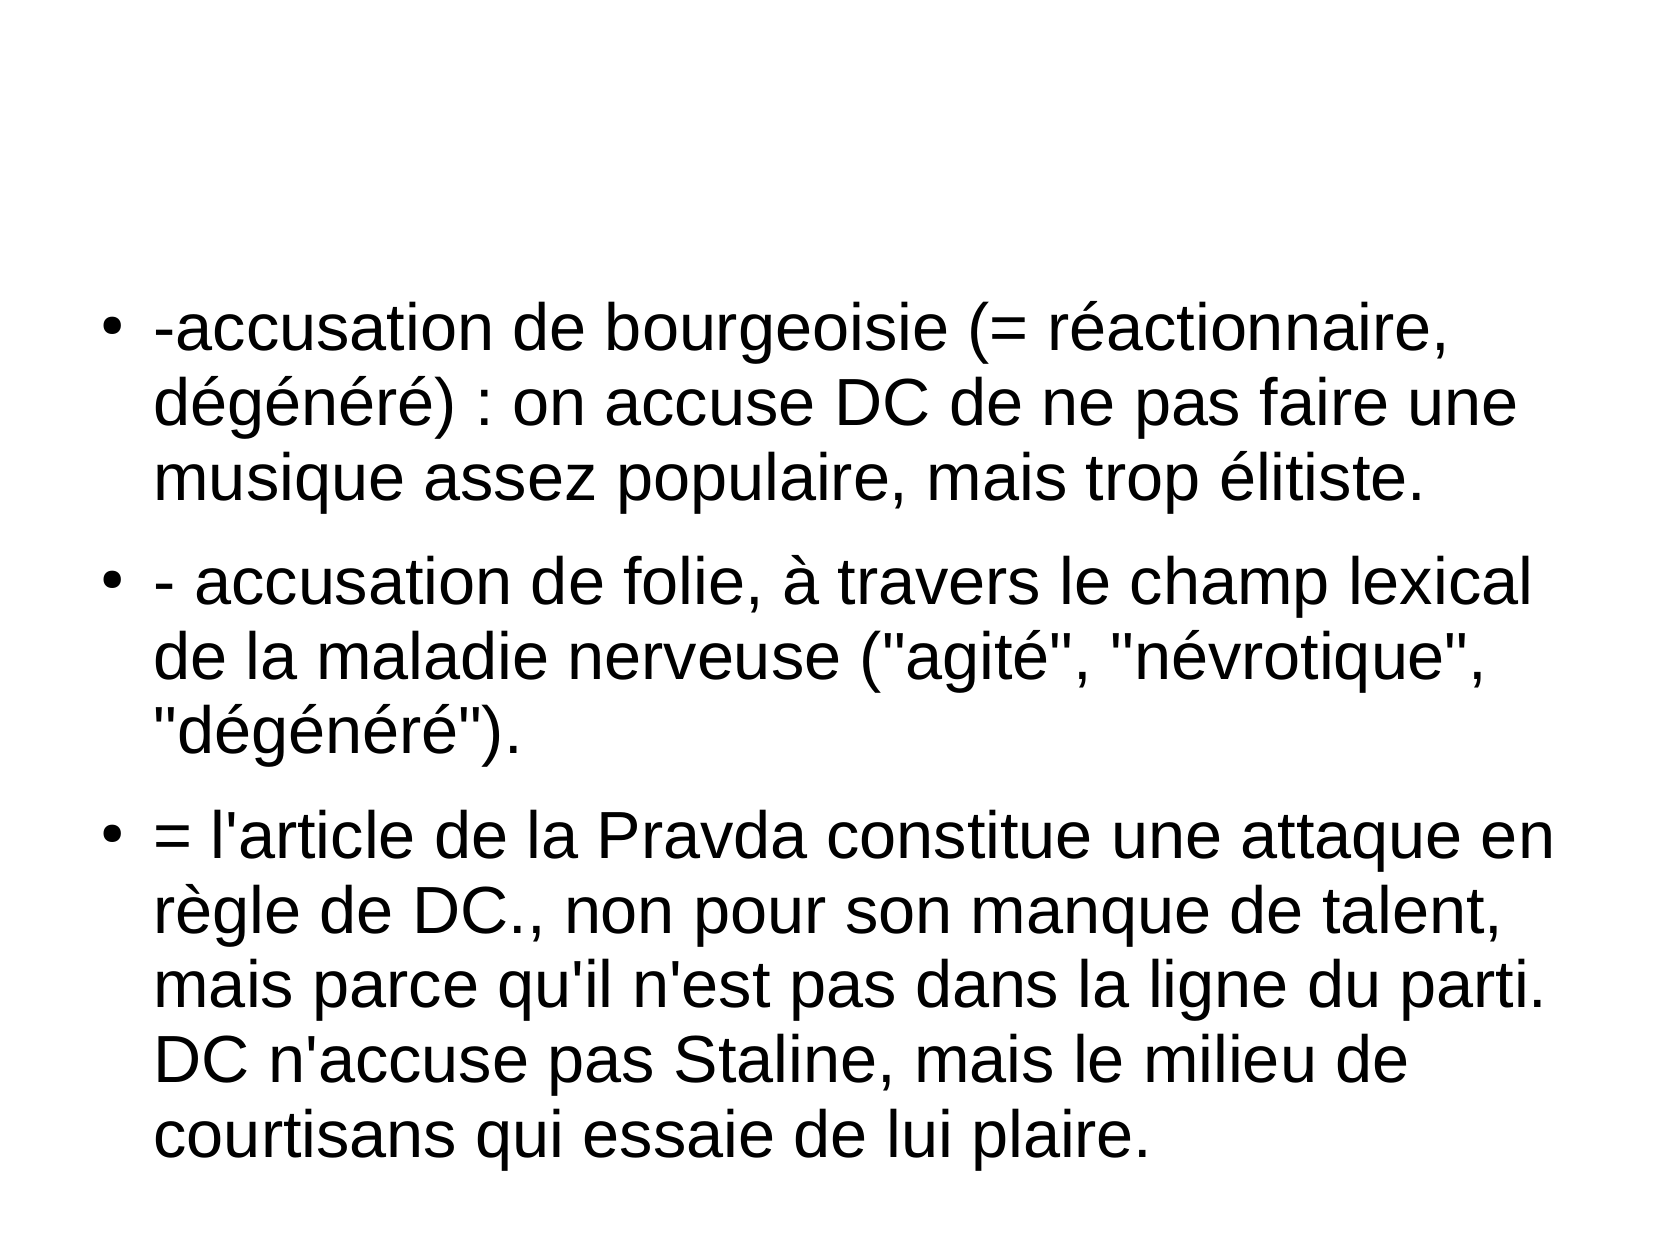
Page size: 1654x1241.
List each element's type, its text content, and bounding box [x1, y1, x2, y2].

list -accusation de bourgeoisie (= réactionnaire, dégénéré) : on accuse DC de ne pas faire une musique assez populaire, mais trop élitiste. - accusation de folie, à travers le champ lexical de la maladie nerveuse ("agité", "névrotique", "dégénéré"). = l'article de la Pravda constitue une attaque en règle de DC., non pour son manque de talent, mais parce qu'il n'est pas dans la ligne du parti. DC n'accuse pas Staline, mais le milieu de courtisans qui essaie de lui plaire. [82, 290, 1571, 1172]
